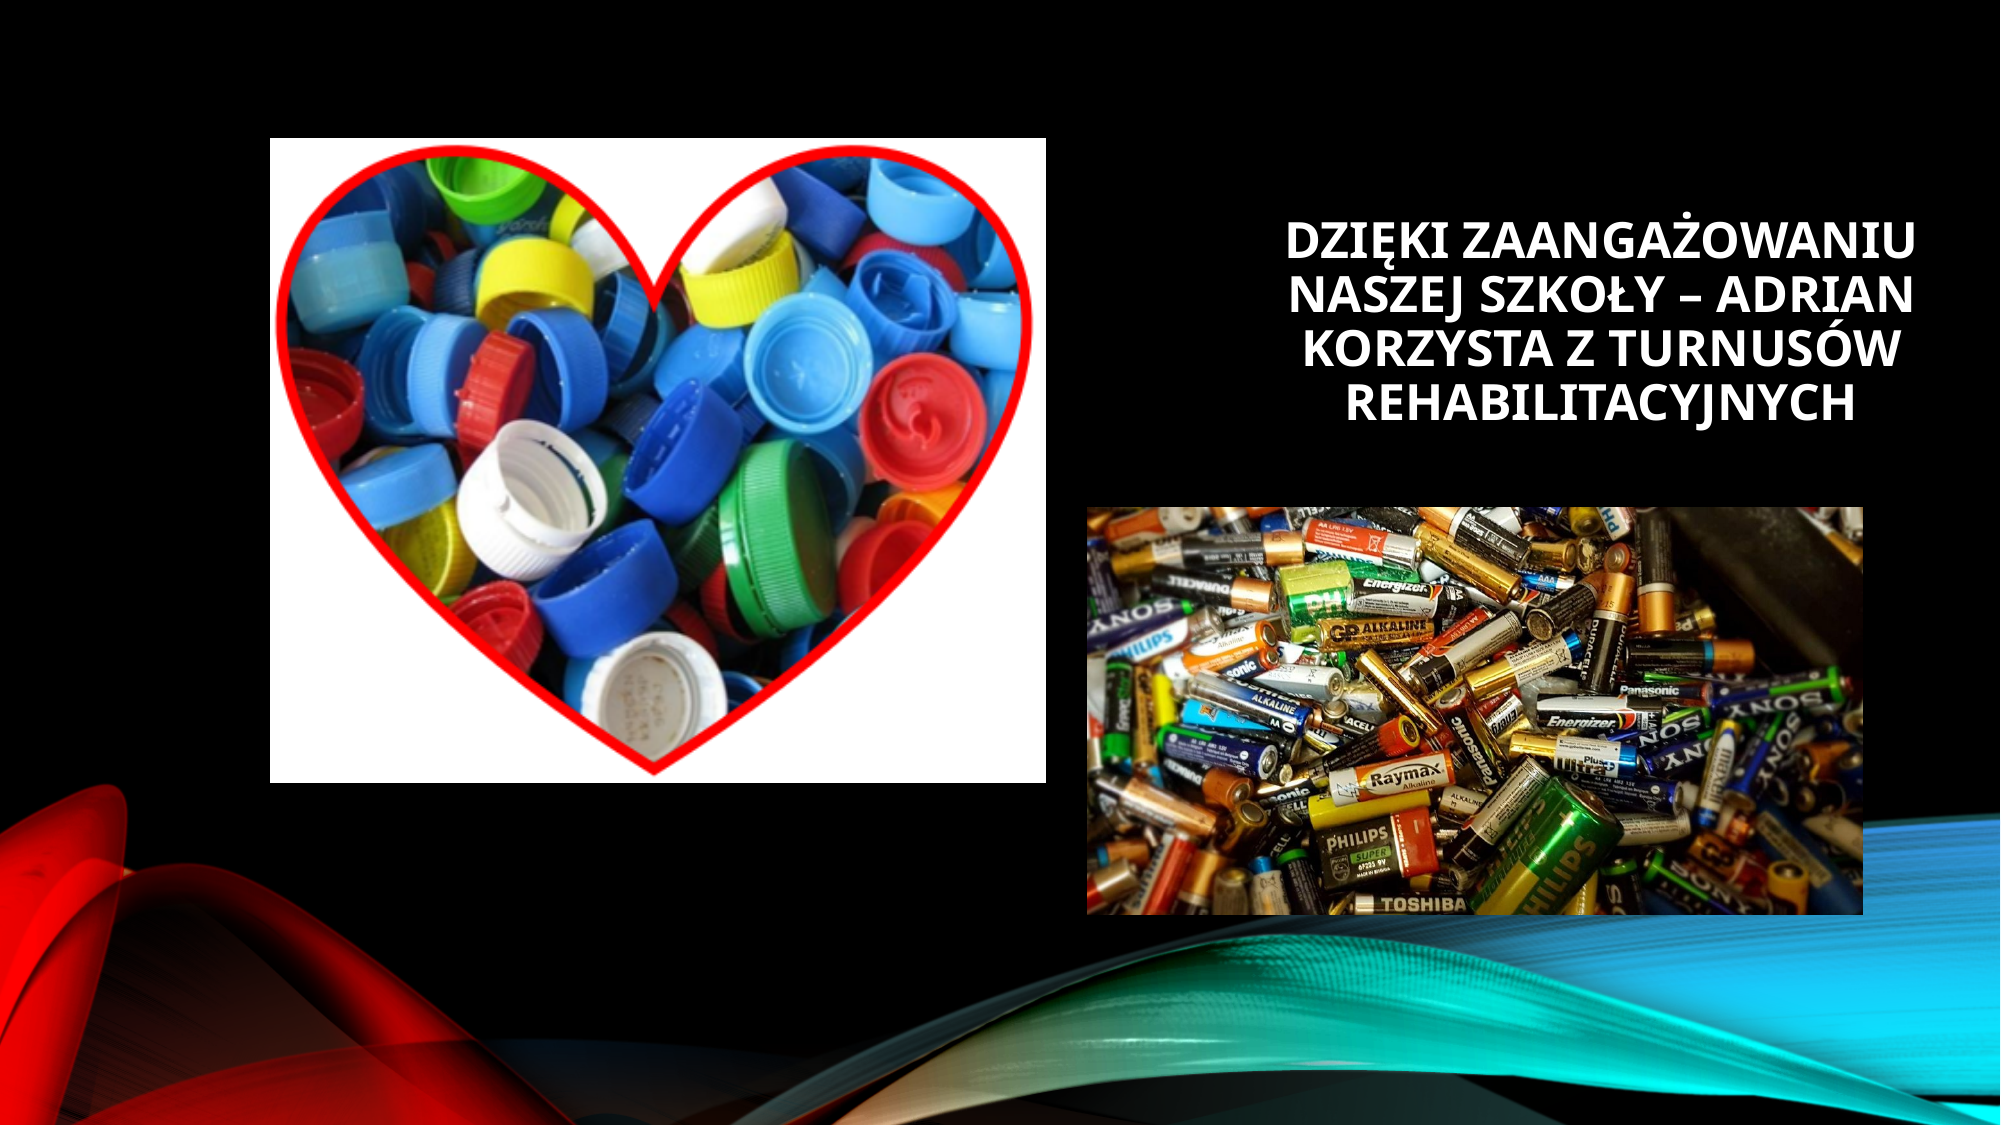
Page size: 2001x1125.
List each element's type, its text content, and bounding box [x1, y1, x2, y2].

title DZIĘKI Zaangażowaniu NASZEJ SZKOŁY – ADRIAN KORZYSTA Z TURNUSÓW REHABILITACYJNYCH [1256, 138, 1947, 508]
picture [0, 138, 2000, 1125]
text_box [0, 0, 2000, 782]
